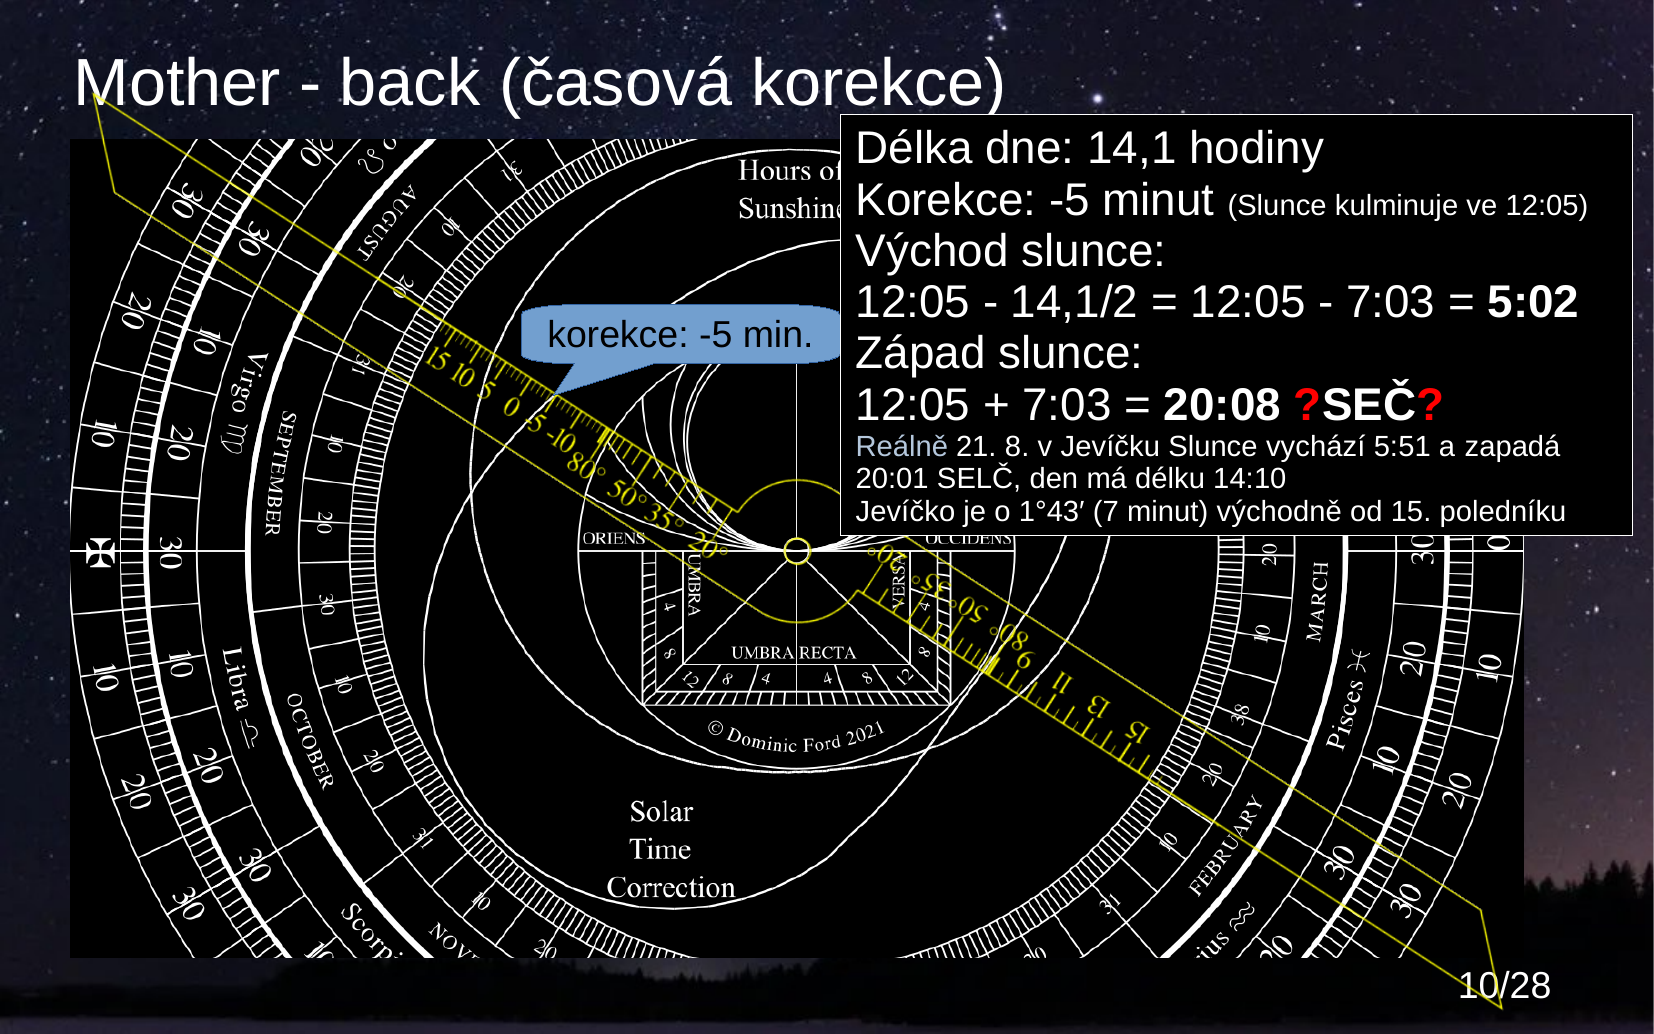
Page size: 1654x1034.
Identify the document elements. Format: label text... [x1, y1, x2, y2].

text_box Mother - back (časová korekce) [59, 37, 127, 128]
text_box korekce: -5 min. [521, 304, 840, 396]
text_box Délka dne: 14,1 hodiny Korekce: -5 minut (Slunce kulminuje ve 12:05) Východ slunce: 12:05 - 14,1/2 = 12:05 - 7:03 = 5:02 Západ slunce: 12:05 + 7:03 = 20:08 ?SEČ? Reálně 21. 8. v Jevíčku Slunce vychází 5:51 a zapadá 20:01 SELČ, den má délku 14:10 Jevíčko je o 1°43′ (7 minut) východně od 15. poledníku [840, 114, 1633, 536]
text_box Mother - back (časová korekce) [140, 37, 1123, 128]
text_box <číslo>/28 [1493, 957, 1654, 1028]
picture [0, 0, 1654, 1034]
